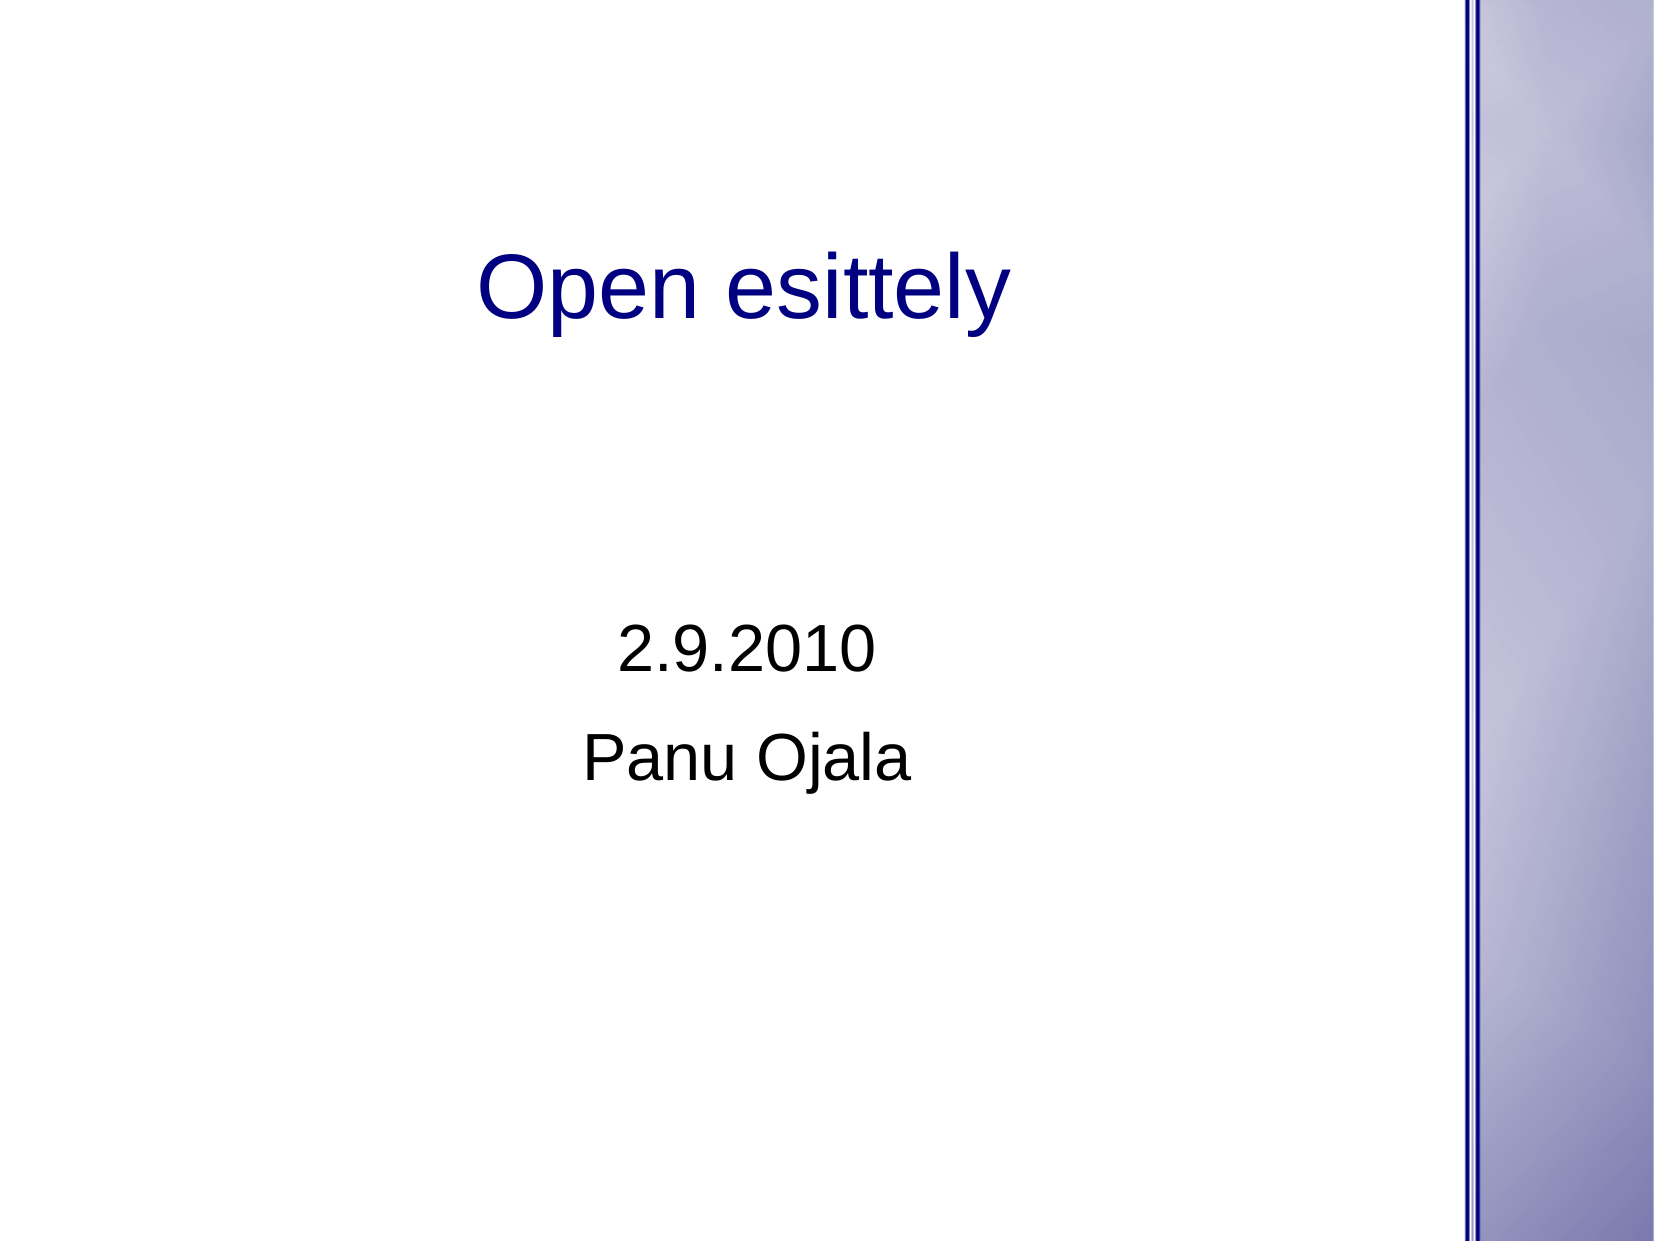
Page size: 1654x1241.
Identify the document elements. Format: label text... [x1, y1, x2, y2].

subtitle 2.9.2010 Panu Ojala [47, 290, 1447, 1109]
title Open esittely [0, 76, 1489, 487]
